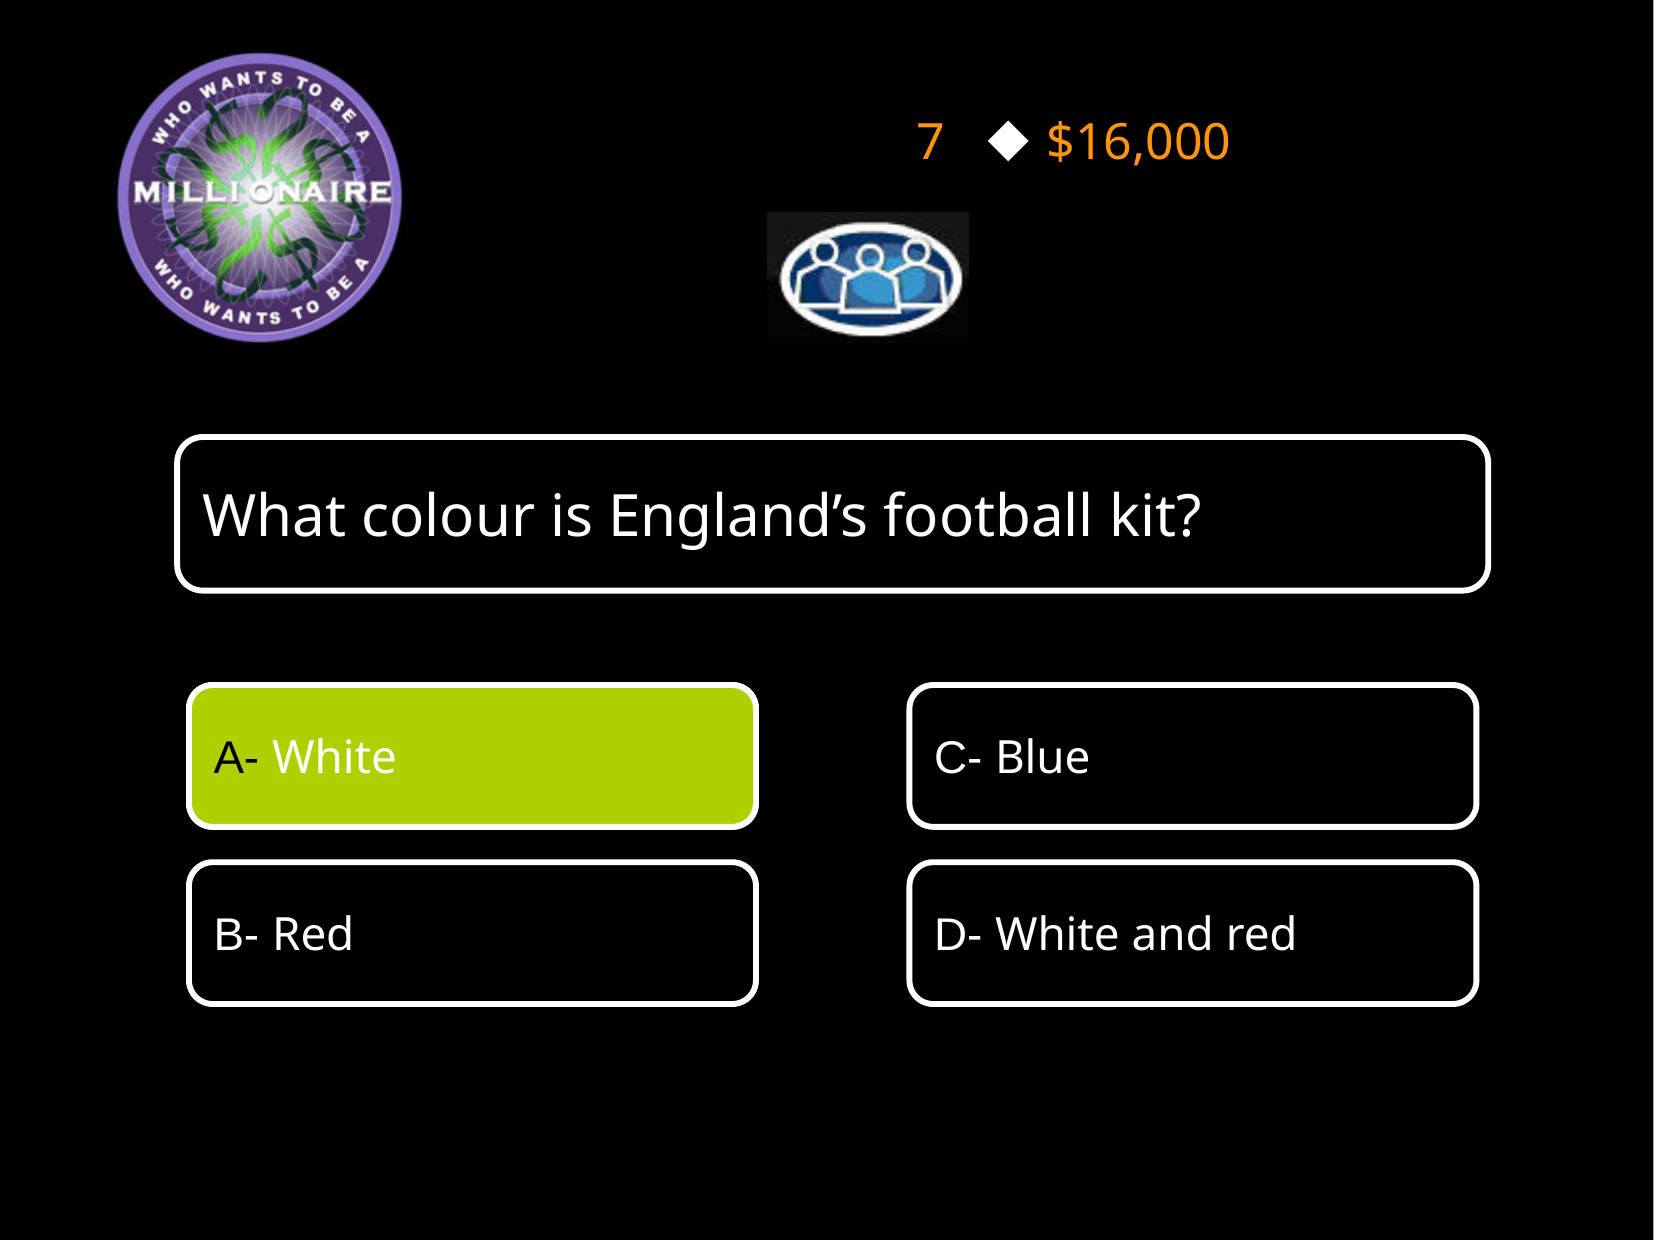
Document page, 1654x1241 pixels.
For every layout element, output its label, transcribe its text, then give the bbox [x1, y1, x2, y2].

picture [59, 41, 477, 355]
text_box D- White and red [909, 862, 1477, 1004]
picture [767, 212, 969, 343]
text_box C- Blue [909, 685, 1477, 827]
text_box What colour is England’s football kit? [177, 437, 1489, 591]
text_box 7  $16,000 [774, 106, 1458, 213]
text_box B- Red [188, 862, 756, 1004]
text_box A- White [188, 685, 756, 827]
